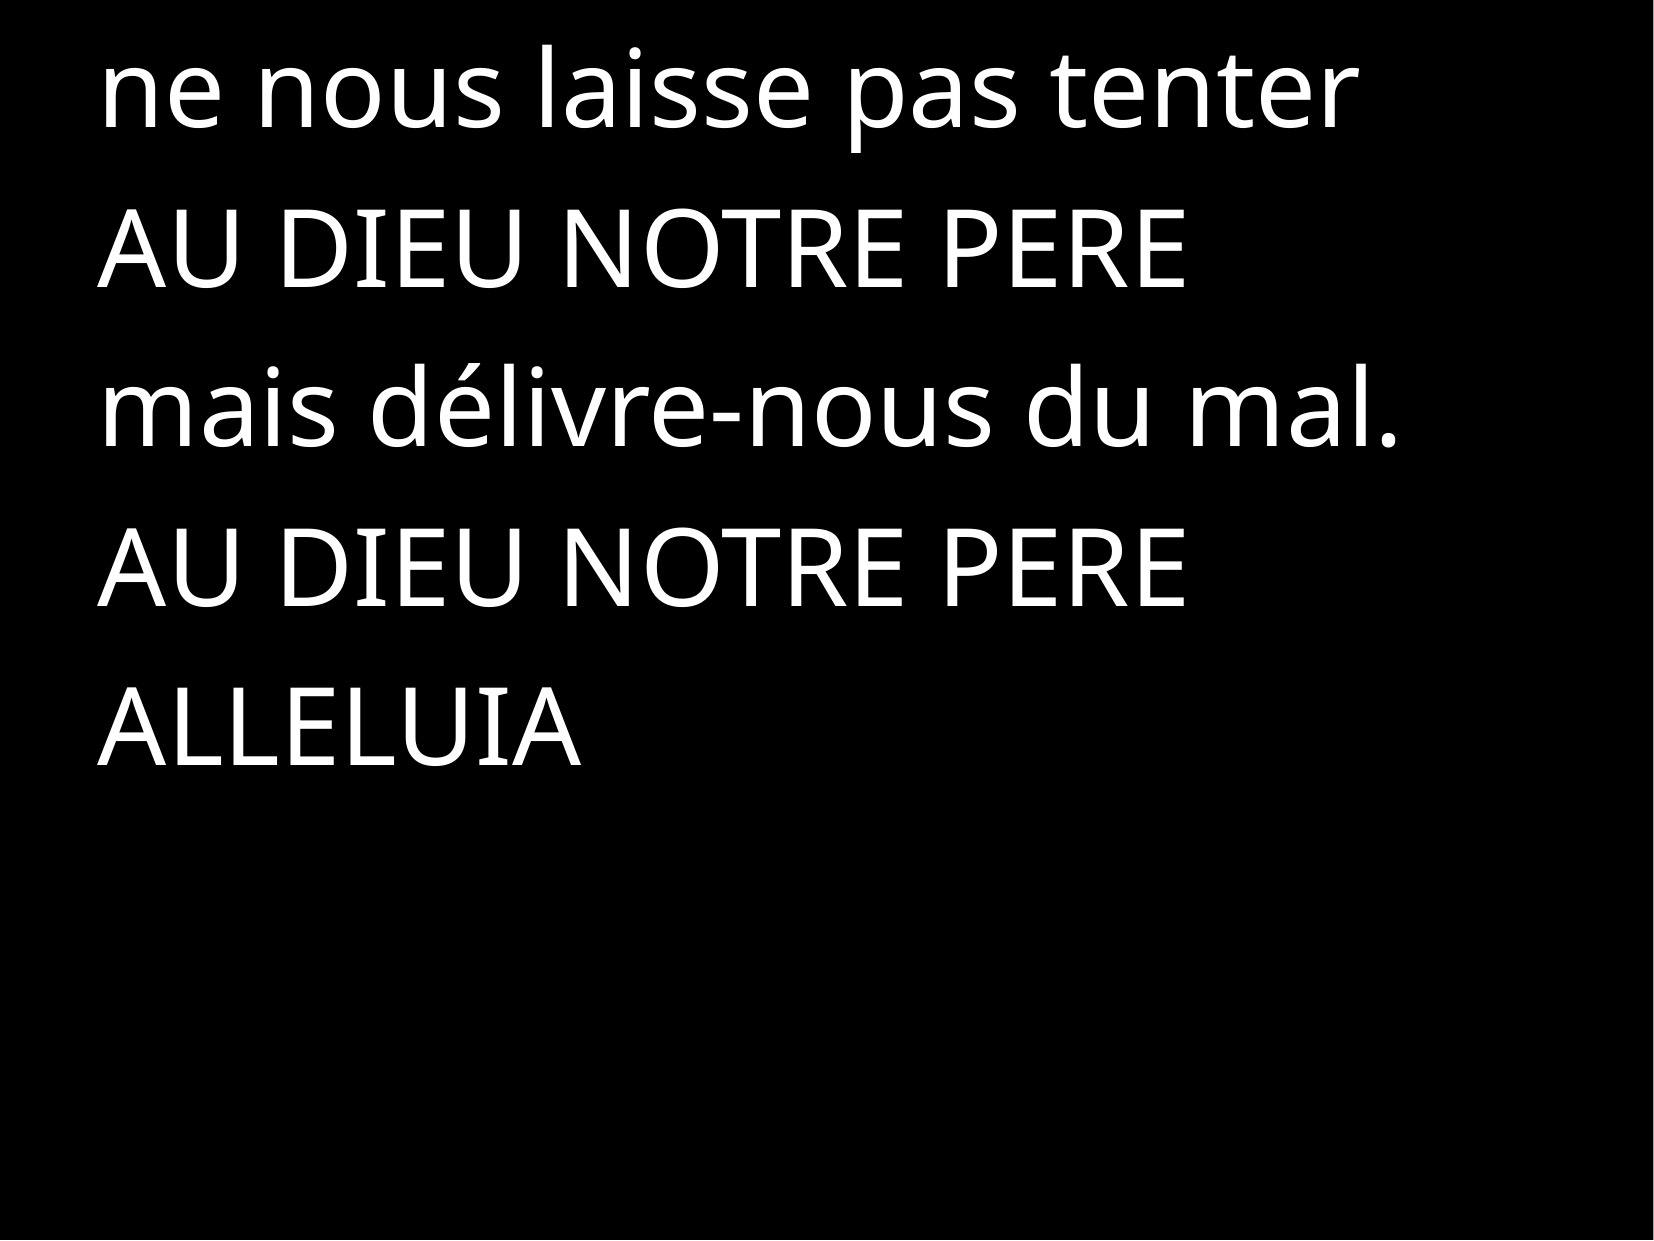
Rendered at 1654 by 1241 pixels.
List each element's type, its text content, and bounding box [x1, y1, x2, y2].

list ne nous laisse pas tenter AU DIEU NOTRE PERE mais délivre-nous du mal. AU DIEU NOTRE PERE ALLELUIA [2, 12, 1501, 1111]
